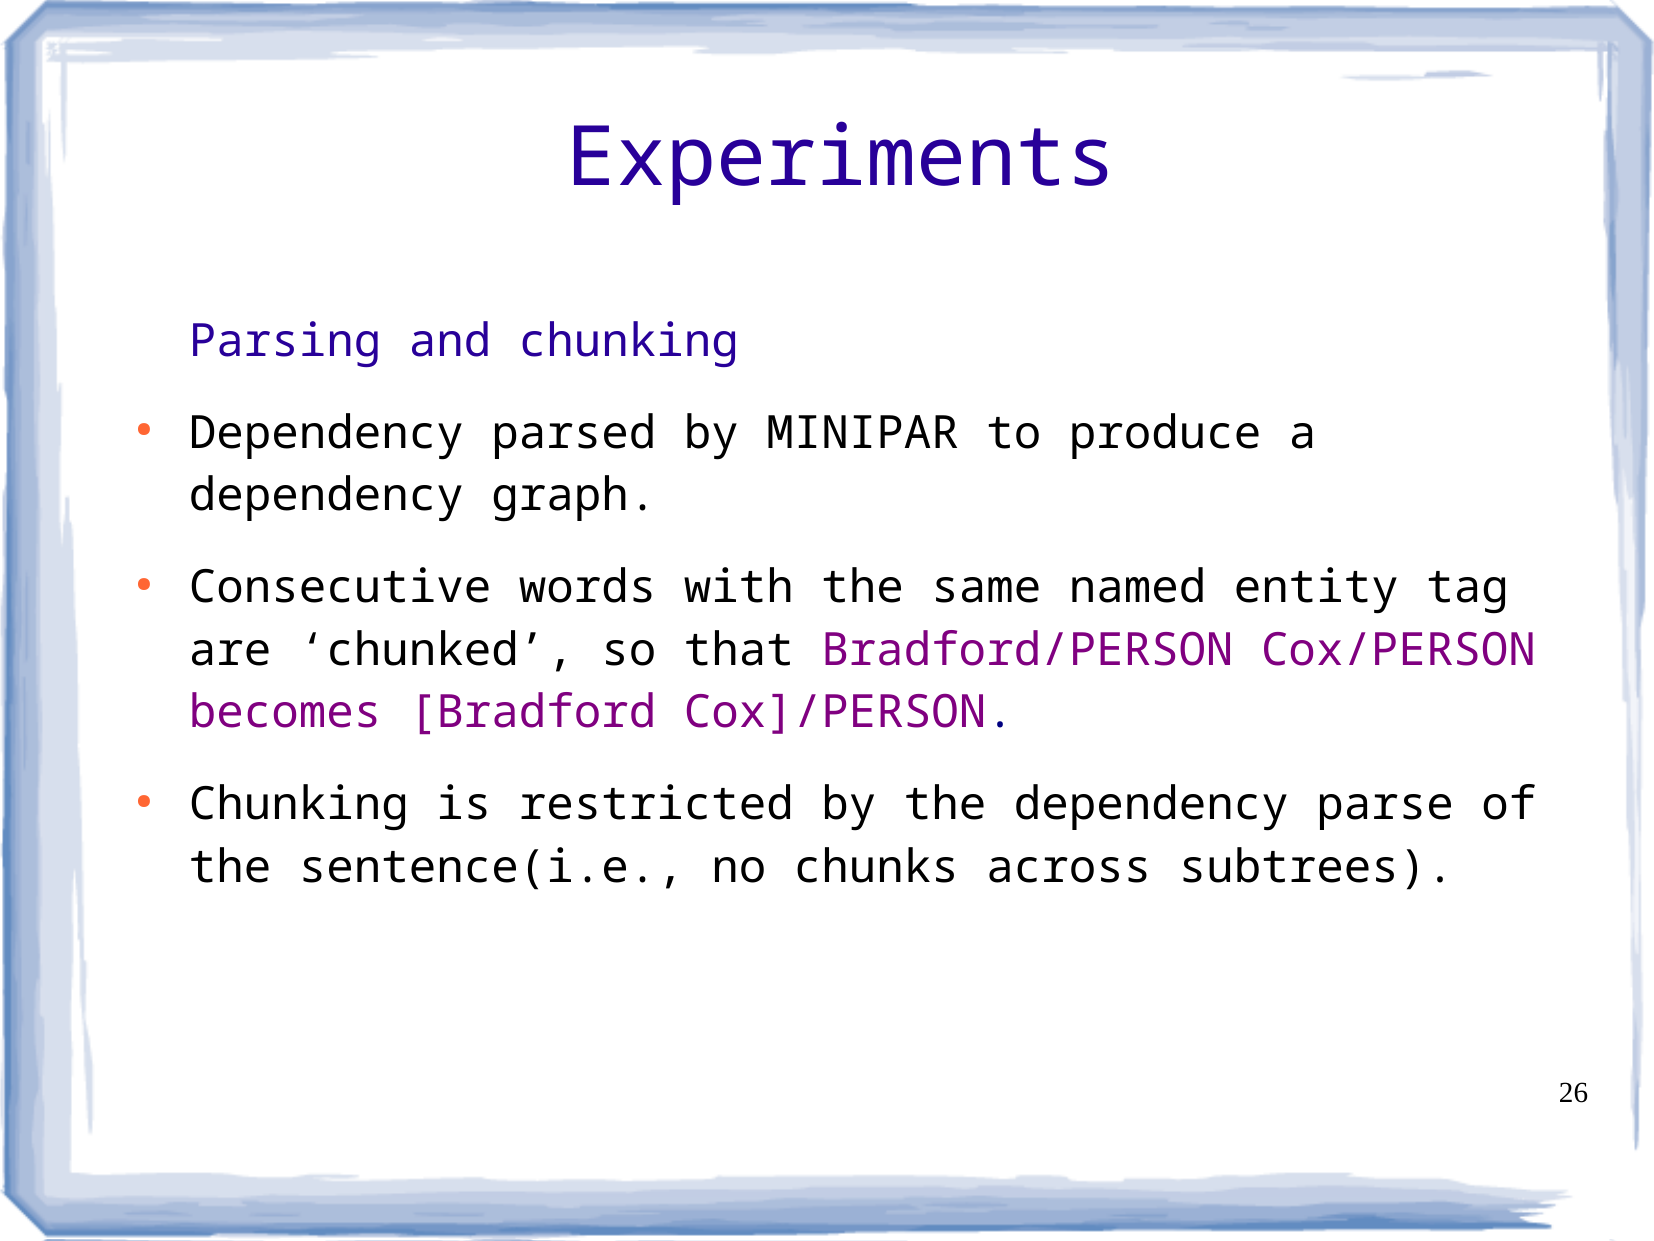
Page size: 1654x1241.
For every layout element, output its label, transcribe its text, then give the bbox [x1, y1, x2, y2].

title Experiments [82, 49, 1571, 257]
picture [0, 0, 1654, 1241]
list Parsing and chunking Dependency parsed by MINIPAR to produce a dependency graph. Consecutive words with the same named entity tag are ‘chunked’, so that Bradford/PERSON Cox/PERSON becomes [Bradford Cox]/PERSON. Chunking is restricted by the dependency parse of the sentence(i.e., no chunks across subtrees). [118, 307, 1571, 1095]
